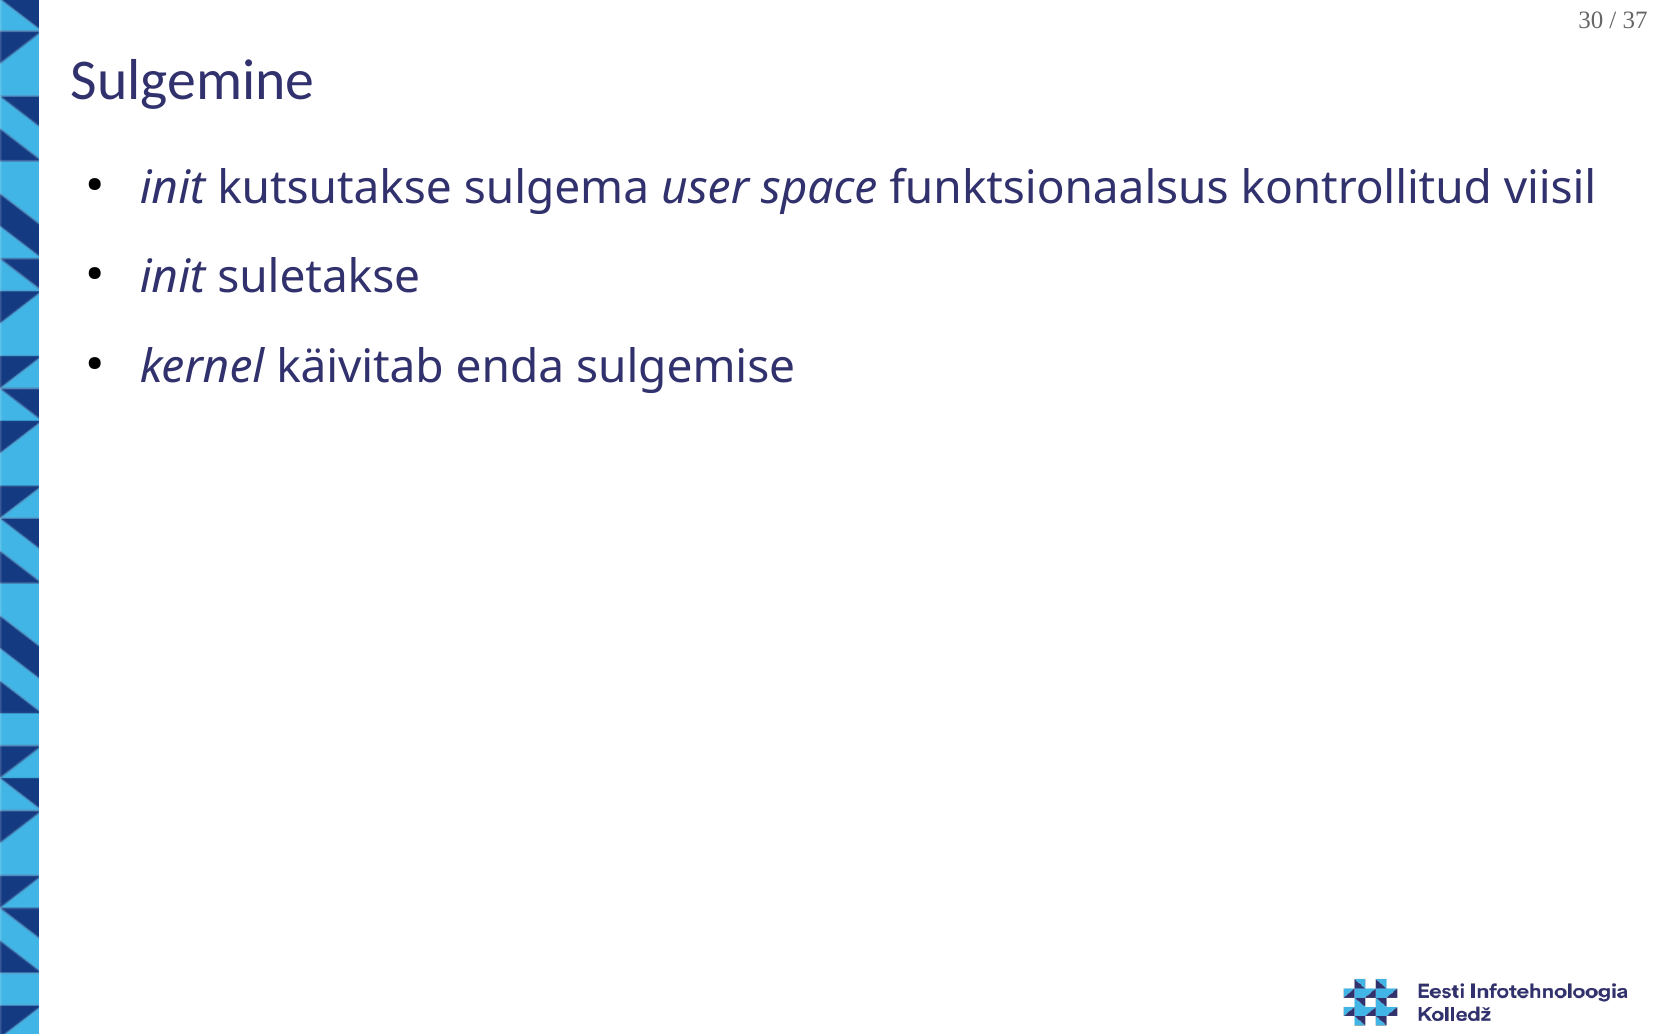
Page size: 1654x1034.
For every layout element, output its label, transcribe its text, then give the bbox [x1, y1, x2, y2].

title Sulgemine [70, 41, 1630, 130]
list init kutsutakse sulgema user space funktsionaalsus kontrollitud viisil init suletakse kernel käivitab enda sulgemise [68, 153, 1630, 957]
